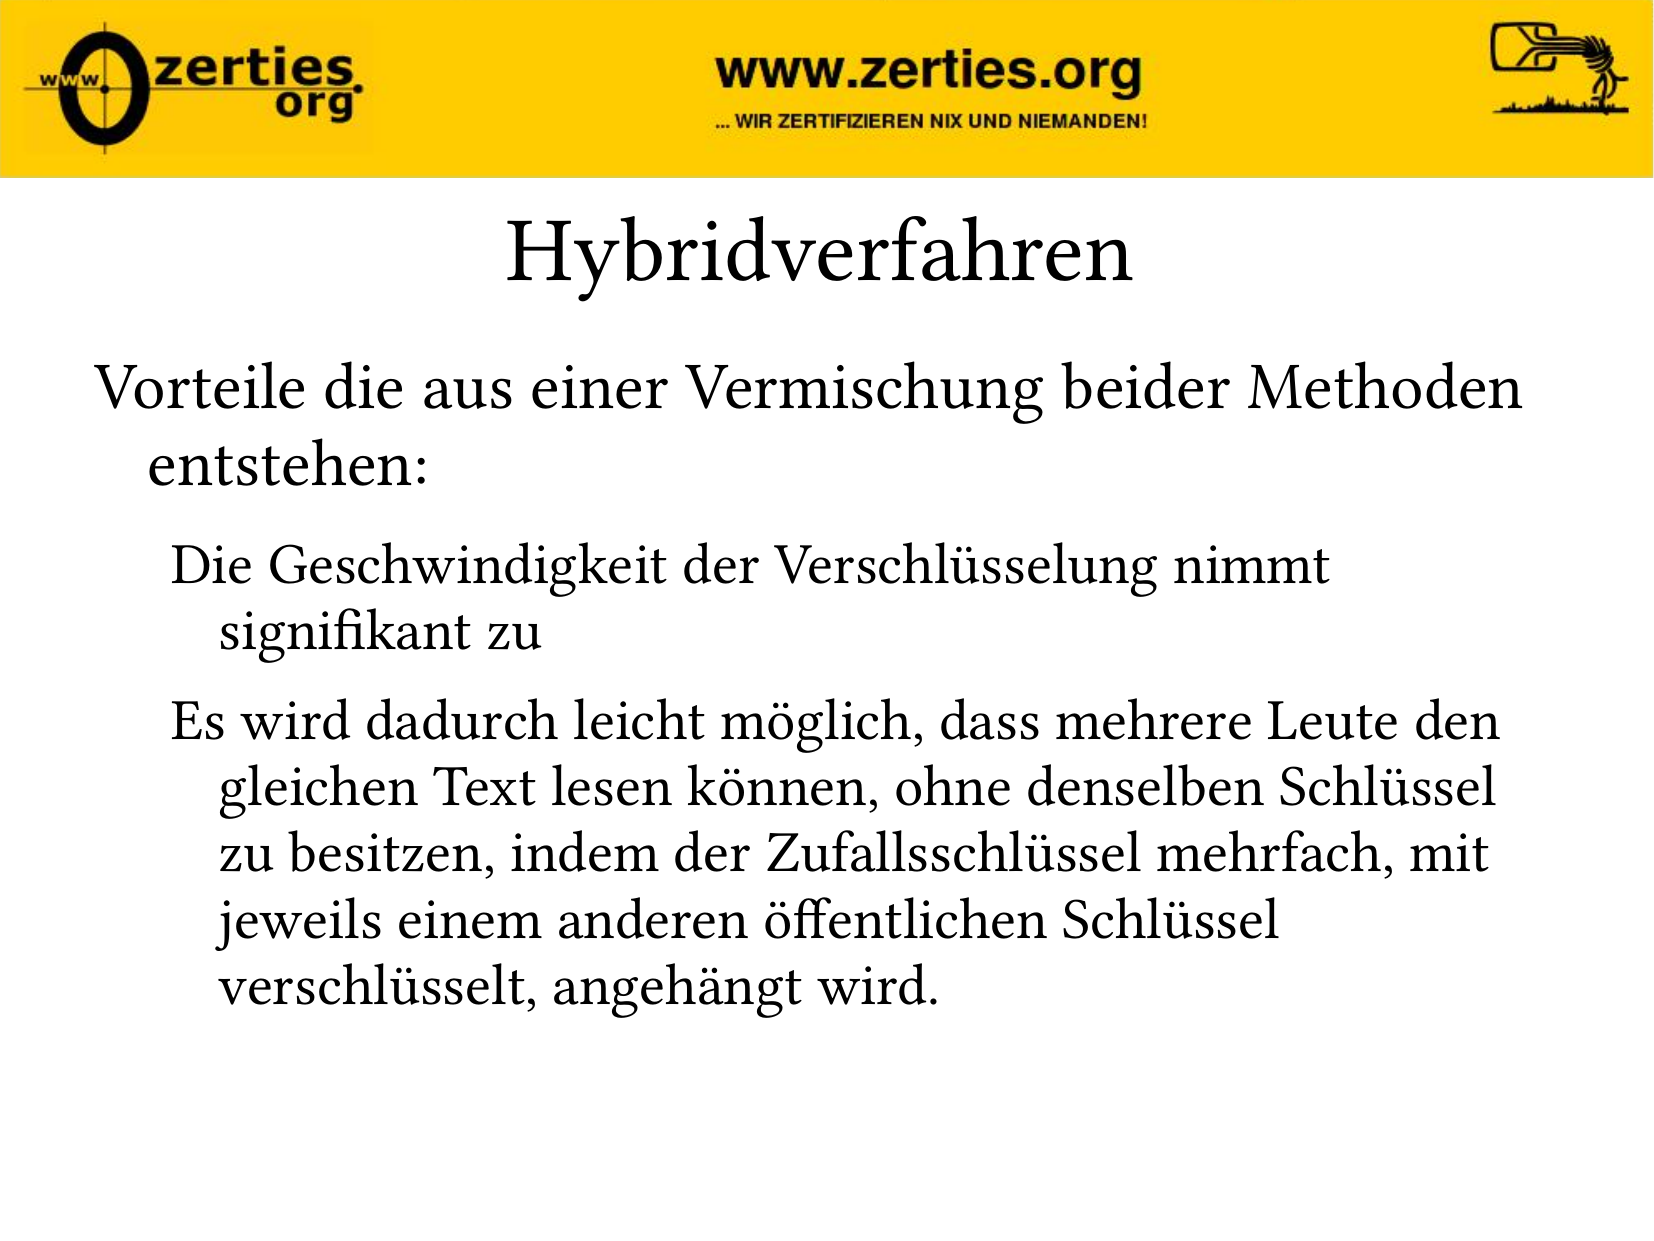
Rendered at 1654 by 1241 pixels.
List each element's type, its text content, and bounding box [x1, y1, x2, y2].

picture [0, 0, 1654, 178]
title Hybridverfahren [76, 177, 1565, 326]
list Vorteile die aus einer Vermischung beider Methoden entstehen: Die Geschwindigkeit der Verschlüsselung nimmt signifikant zu Es wird dadurch leicht möglich, dass mehrere Leute den gleichen Text lesen können, ohne denselben Schlüssel zu besitzen, indem der Zufallsschlüssel mehrfach, mit jeweils einem anderen öffentlichen Schlüssel verschlüsselt, angehängt wird. [76, 349, 1565, 1123]
